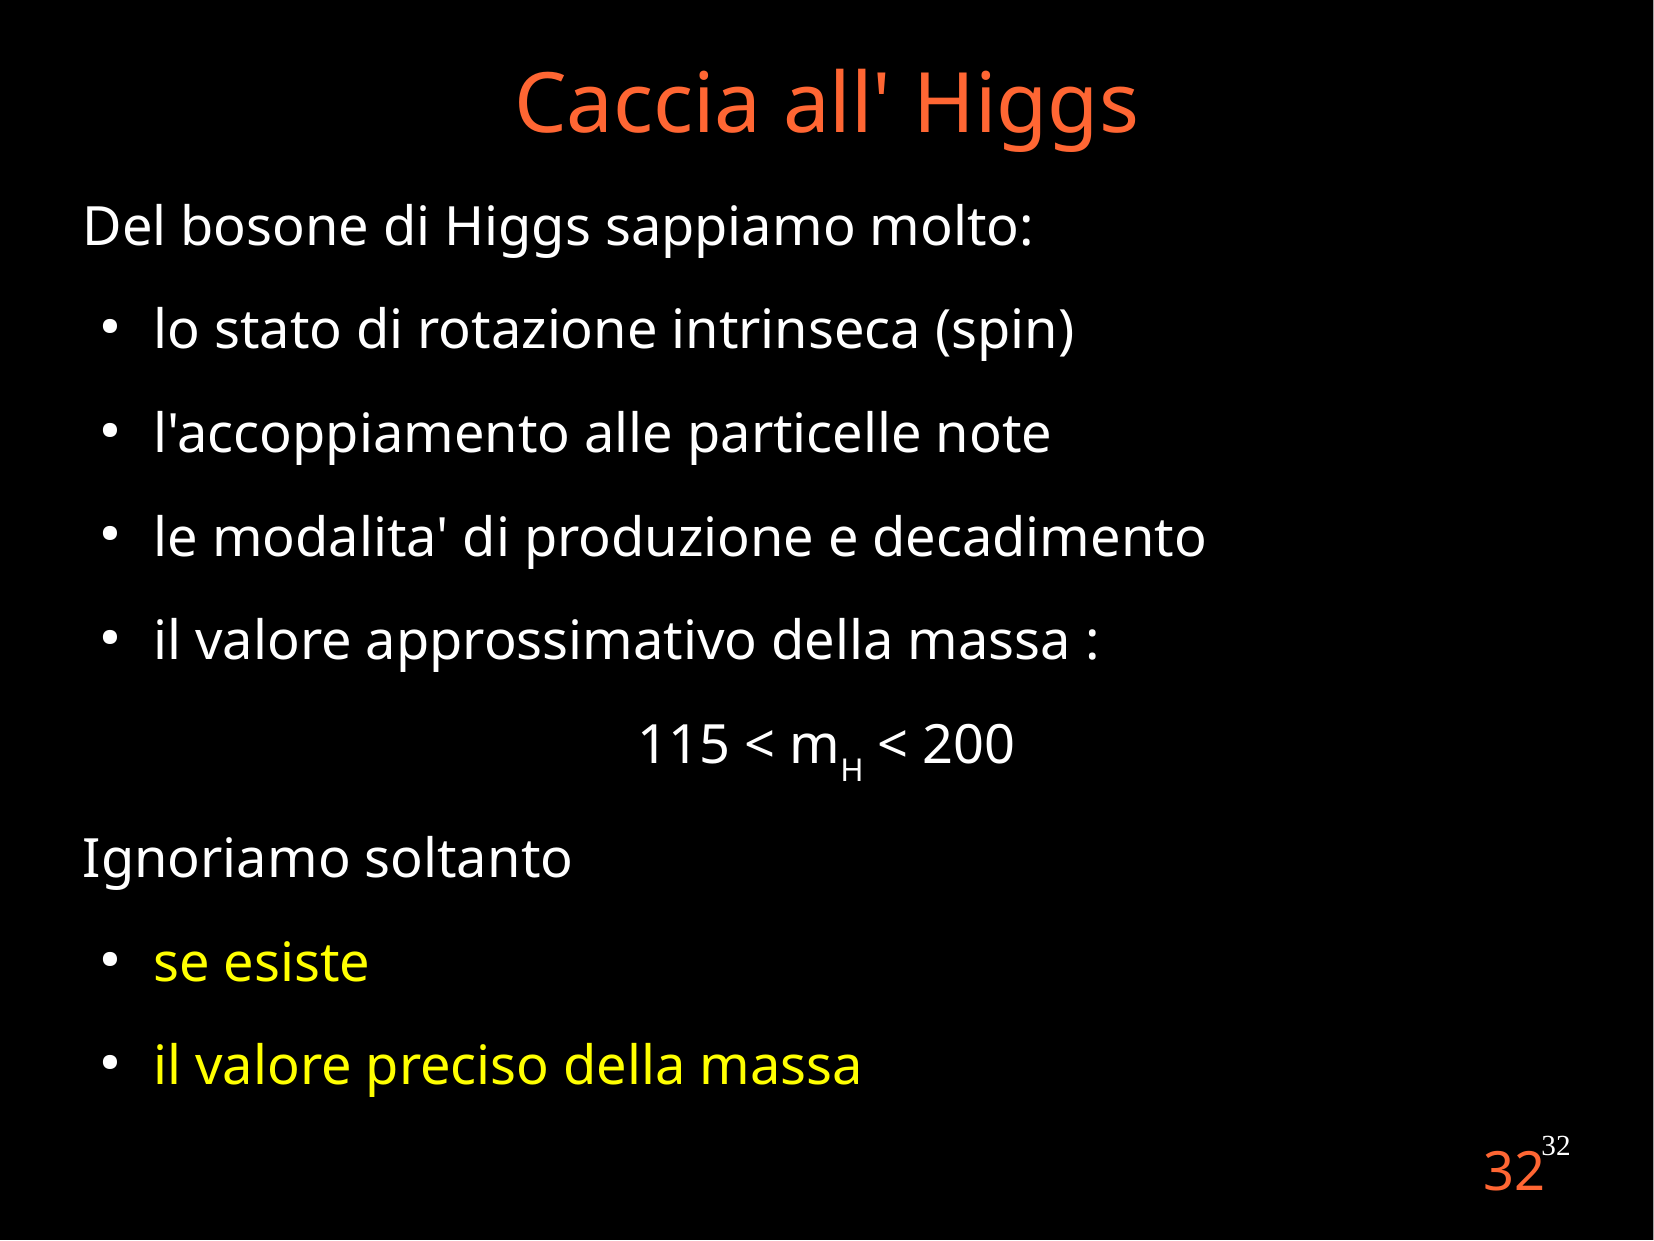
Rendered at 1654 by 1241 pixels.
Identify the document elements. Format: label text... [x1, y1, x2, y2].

title Caccia all' Higgs [82, 47, 1571, 153]
list Del bosone di Higgs sappiamo molto: lo stato di rotazione intrinseca (spin) l'accoppiamento alle particelle note le modalita' di produzione e decadimento il valore approssimativo della massa : 115 < mH < 200 Ignoriamo soltanto se esiste il valore preciso della massa [82, 187, 1571, 1094]
